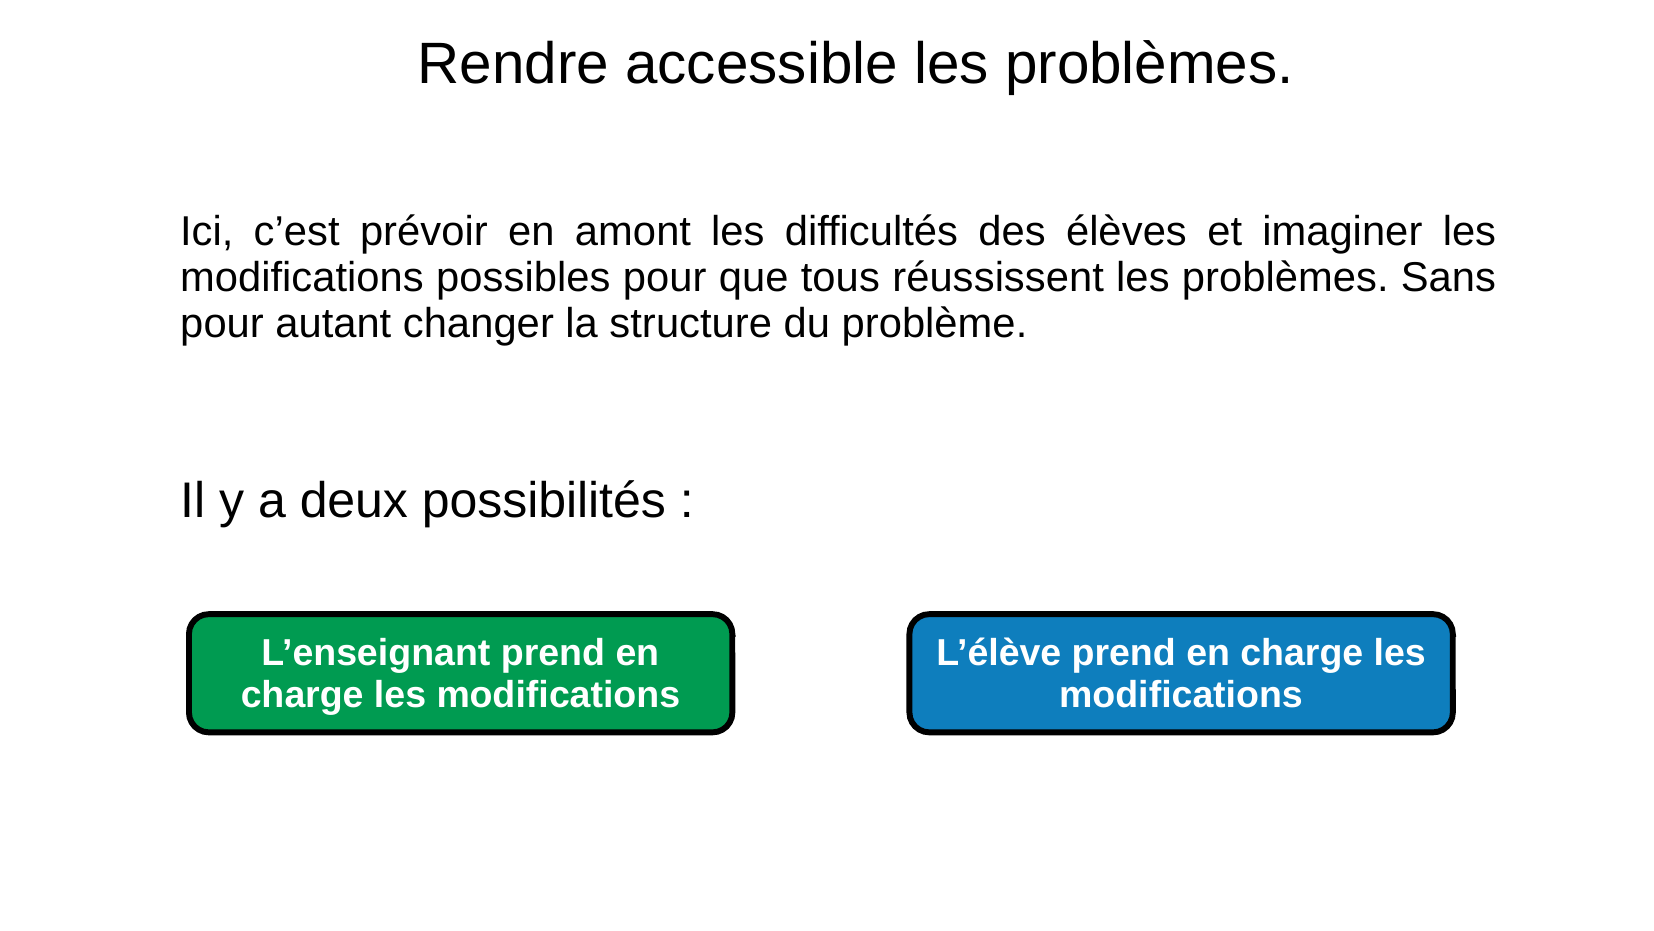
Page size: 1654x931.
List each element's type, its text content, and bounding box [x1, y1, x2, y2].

text_box Ici, c’est prévoir en amont les difficultés des élèves et imaginer les modifications possibles pour que tous réussissent les problèmes. Sans pour autant changer la structure du problème. Il y a deux possibilités : [165, 199, 1512, 625]
text_box L’élève prend en charge les modifications [909, 614, 1453, 733]
text_box Rendre accessible les problèmes. [354, 23, 1359, 104]
text_box L’enseignant prend en charge les modifications [188, 614, 733, 733]
